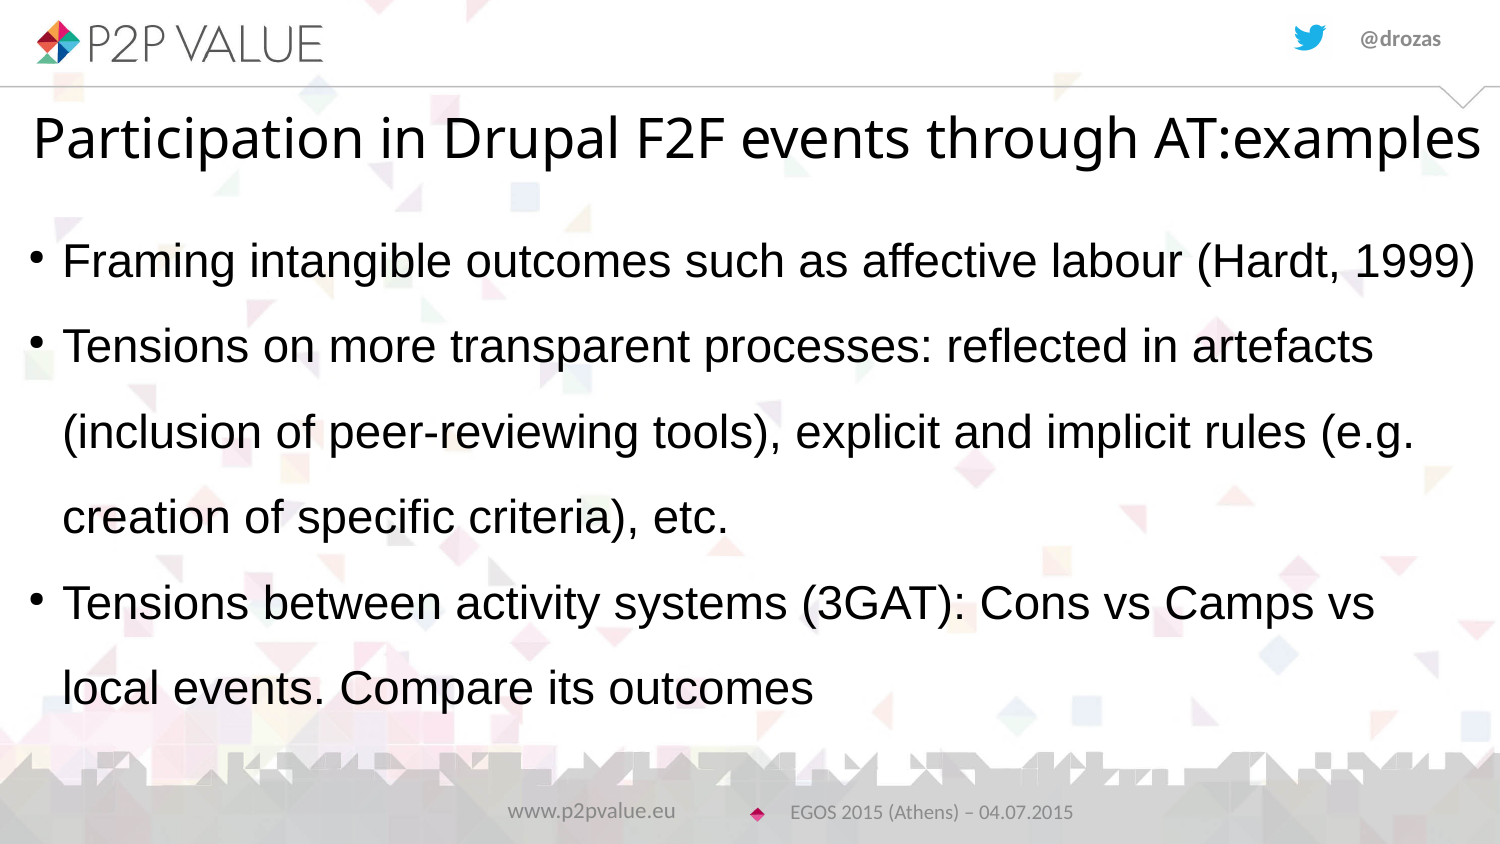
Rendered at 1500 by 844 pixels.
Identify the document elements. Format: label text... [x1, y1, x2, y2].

subtitle Framing intangible outcomes such as affective labour (Hardt, 1999) Tensions on more transparent processes: reflected in artefacts (inclusion of peer-reviewing tools), explicit and implicit rules (e.g. creation of specific criteria), etc. Tensions between activity systems (3GAT): Cons vs Camps vs local events. Compare its outcomes [15, 195, 1496, 751]
text_box www.p2pvalue.eu [501, 789, 720, 829]
text_box EGOS 2015 (Athens) – 04.07.2015 [777, 788, 1470, 834]
text_box @drozas [1333, 15, 1455, 60]
title Participation in Drupal F2F events through AT:examples [15, 92, 1500, 181]
picture [0, 0, 1500, 844]
